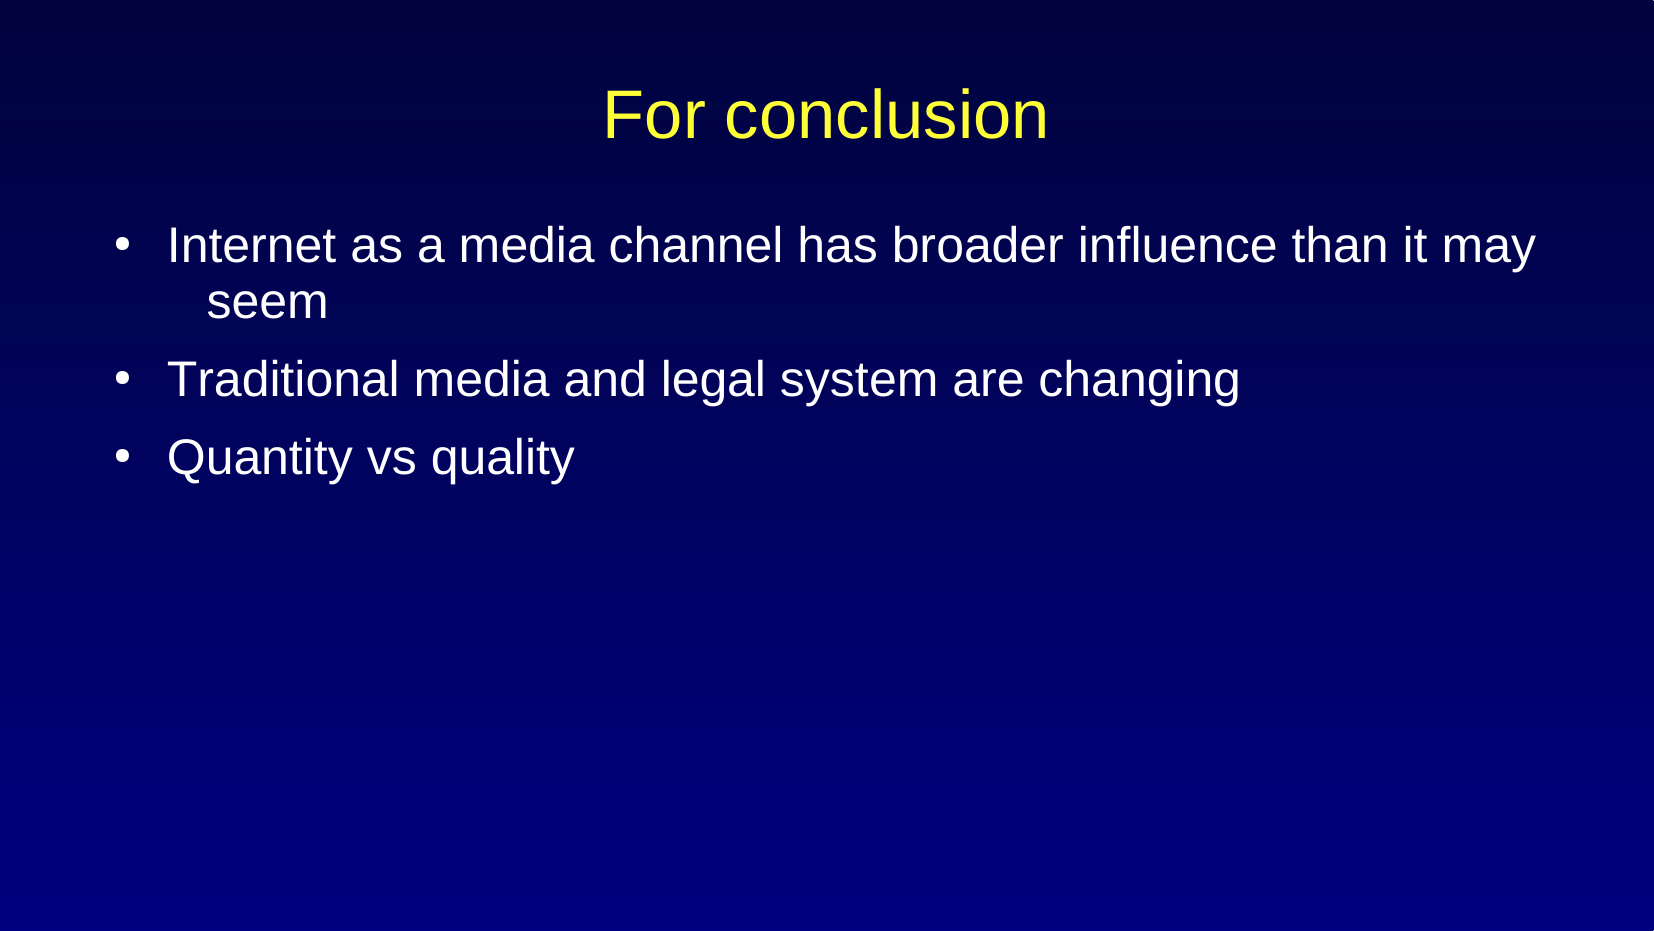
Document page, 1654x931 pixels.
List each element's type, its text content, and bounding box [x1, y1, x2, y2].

list Internet as a media channel has broader influence than it may seem Traditional media and legal system are changing Quantity vs quality [82, 217, 1571, 758]
title For conclusion [82, 37, 1571, 193]
